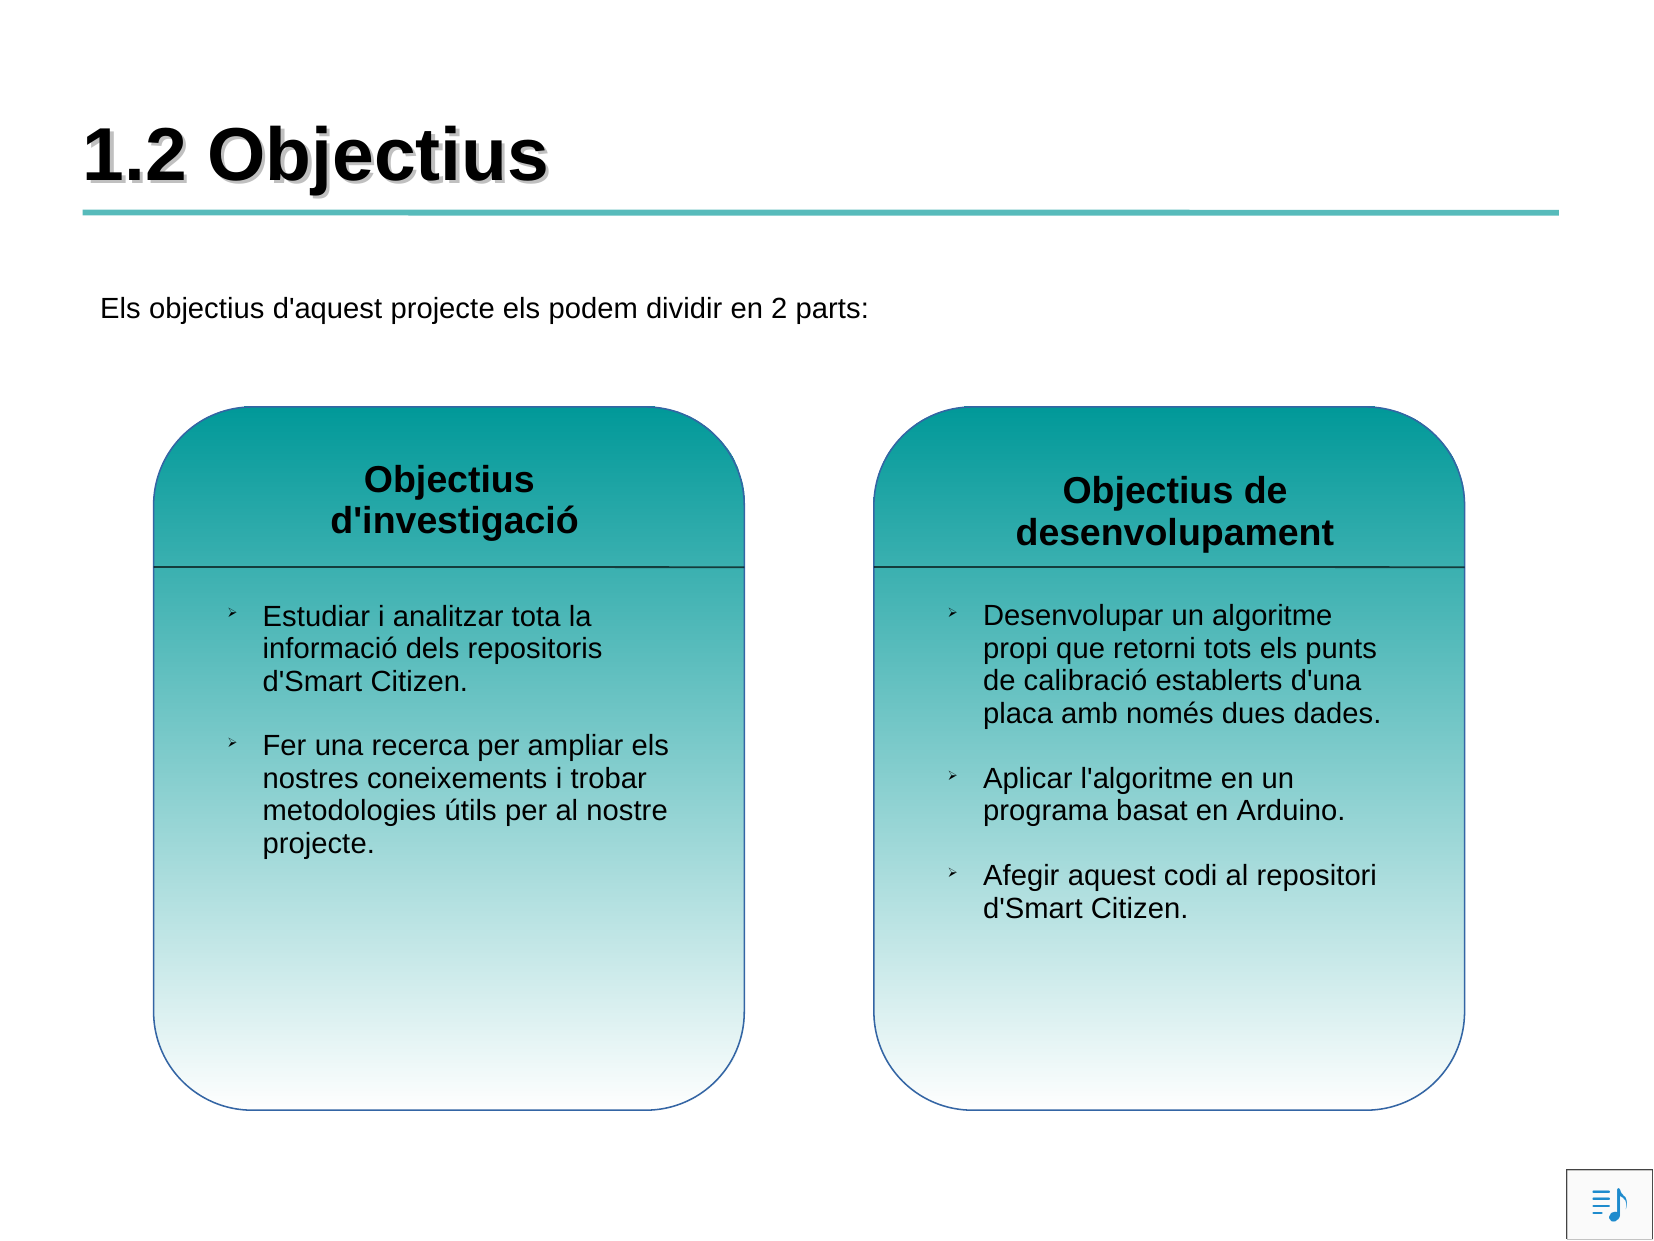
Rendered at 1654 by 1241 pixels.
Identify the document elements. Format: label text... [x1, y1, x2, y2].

text_box Estudiar i analitzar tota la informació dels repositoris d'Smart Citizen. Fer una recerca per ampliar els nostres coneixements i trobar metodologies útils per al nostre projecte. [212, 590, 685, 868]
text_box Objectius d'investigació [224, 448, 686, 548]
text_box [1565, 1168, 1654, 1241]
text_box Desenvolupar un algoritme propi que retorni tots els punts de calibració establerts d'una placa amb només dues dades. Aplicar l'algoritme en un programa basat en Arduino. Afegir aquest codi al repositori d'Smart Citizen. [933, 590, 1406, 934]
text_box Objectius de desenvolupament [944, 460, 1406, 560]
list Els objectius d'aquest projecte els podem dividir en 2 parts: [82, 290, 1571, 1010]
text_box [153, 406, 745, 1111]
title 1.2 Objectius [82, 49, 1571, 257]
text_box [873, 406, 1465, 1111]
